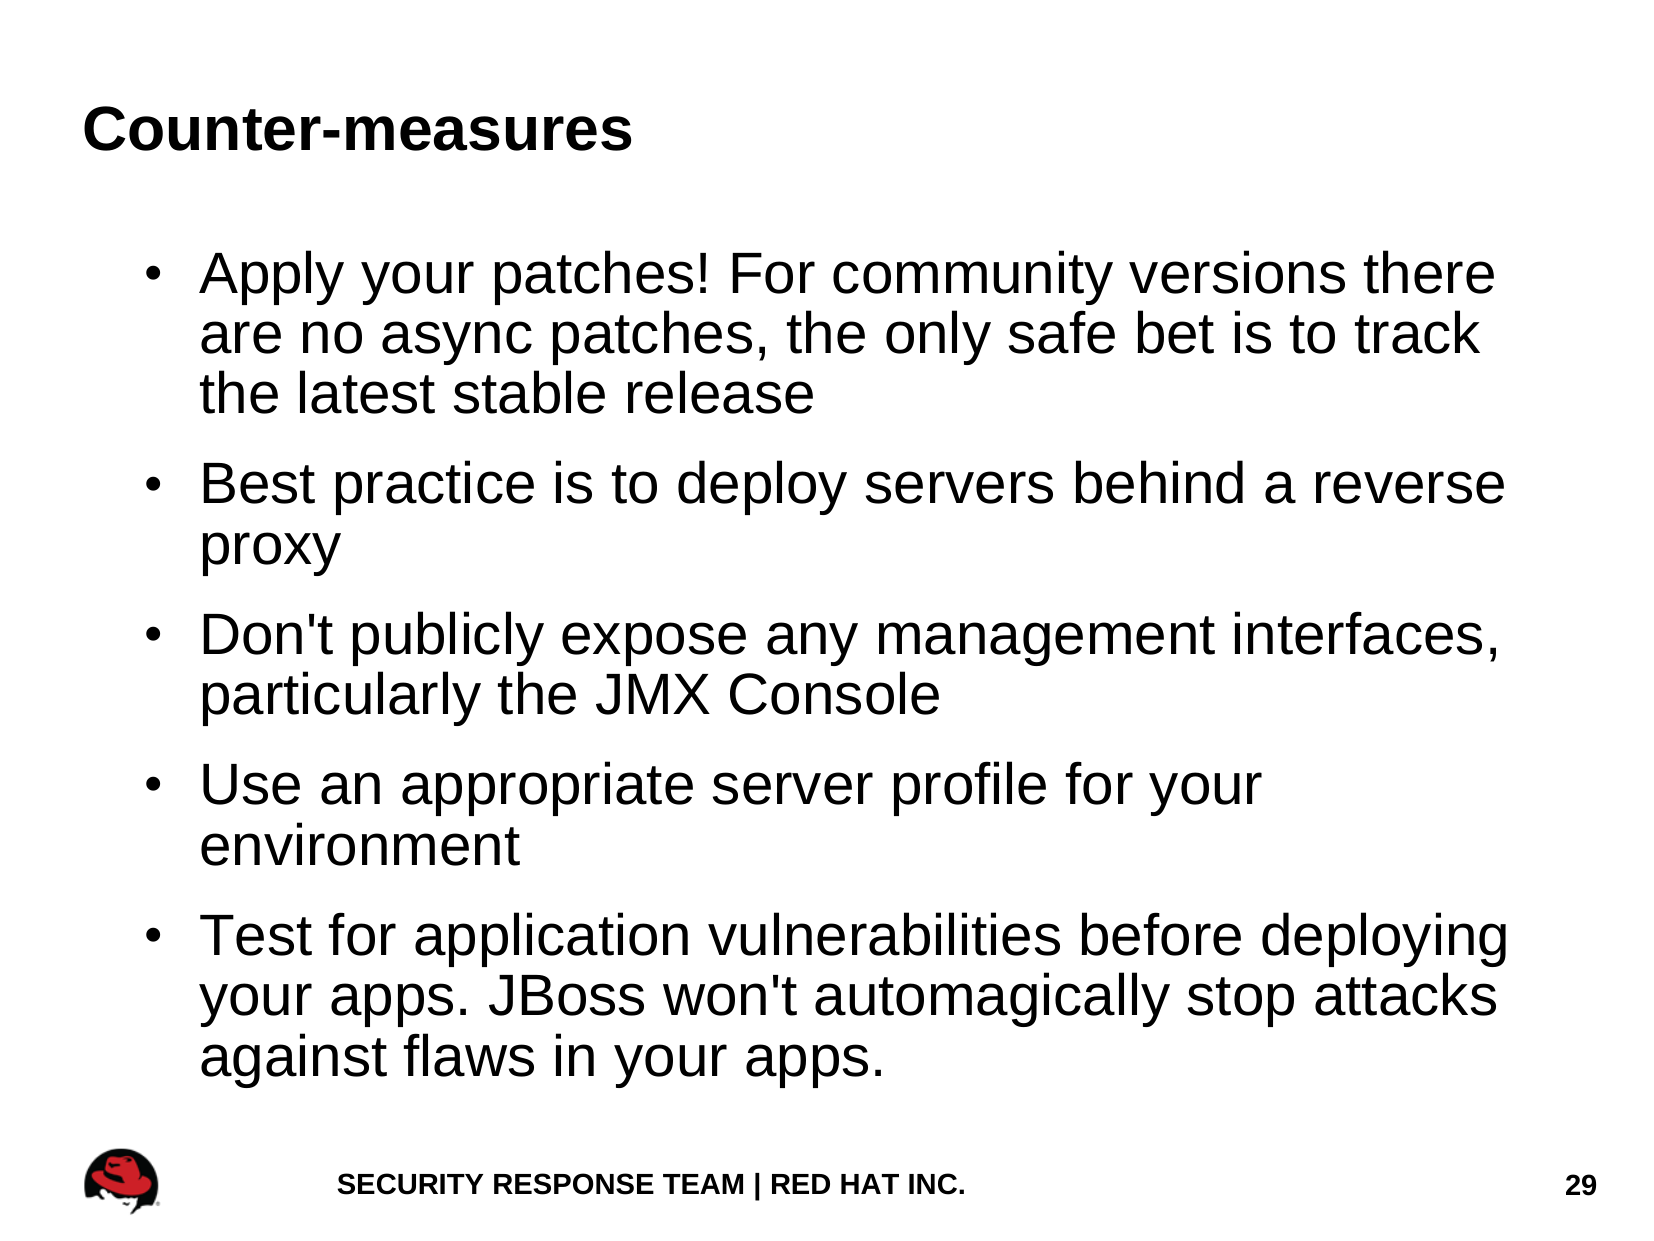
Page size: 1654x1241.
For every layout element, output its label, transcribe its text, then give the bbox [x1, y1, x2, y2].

title Counter-measures [82, 37, 1571, 225]
list Apply your patches! For community versions there are no async patches, the only safe bet is to track the latest stable release Best practice is to deploy servers behind a reverse proxy Don't publicly expose any management interfaces, particularly the JMX Console Use an appropriate server profile for your environment Test for application vulnerabilities before deploying your apps. JBoss won't automagically stop attacks against flaws in your apps. [86, 244, 1575, 1093]
picture [83, 1146, 166, 1224]
